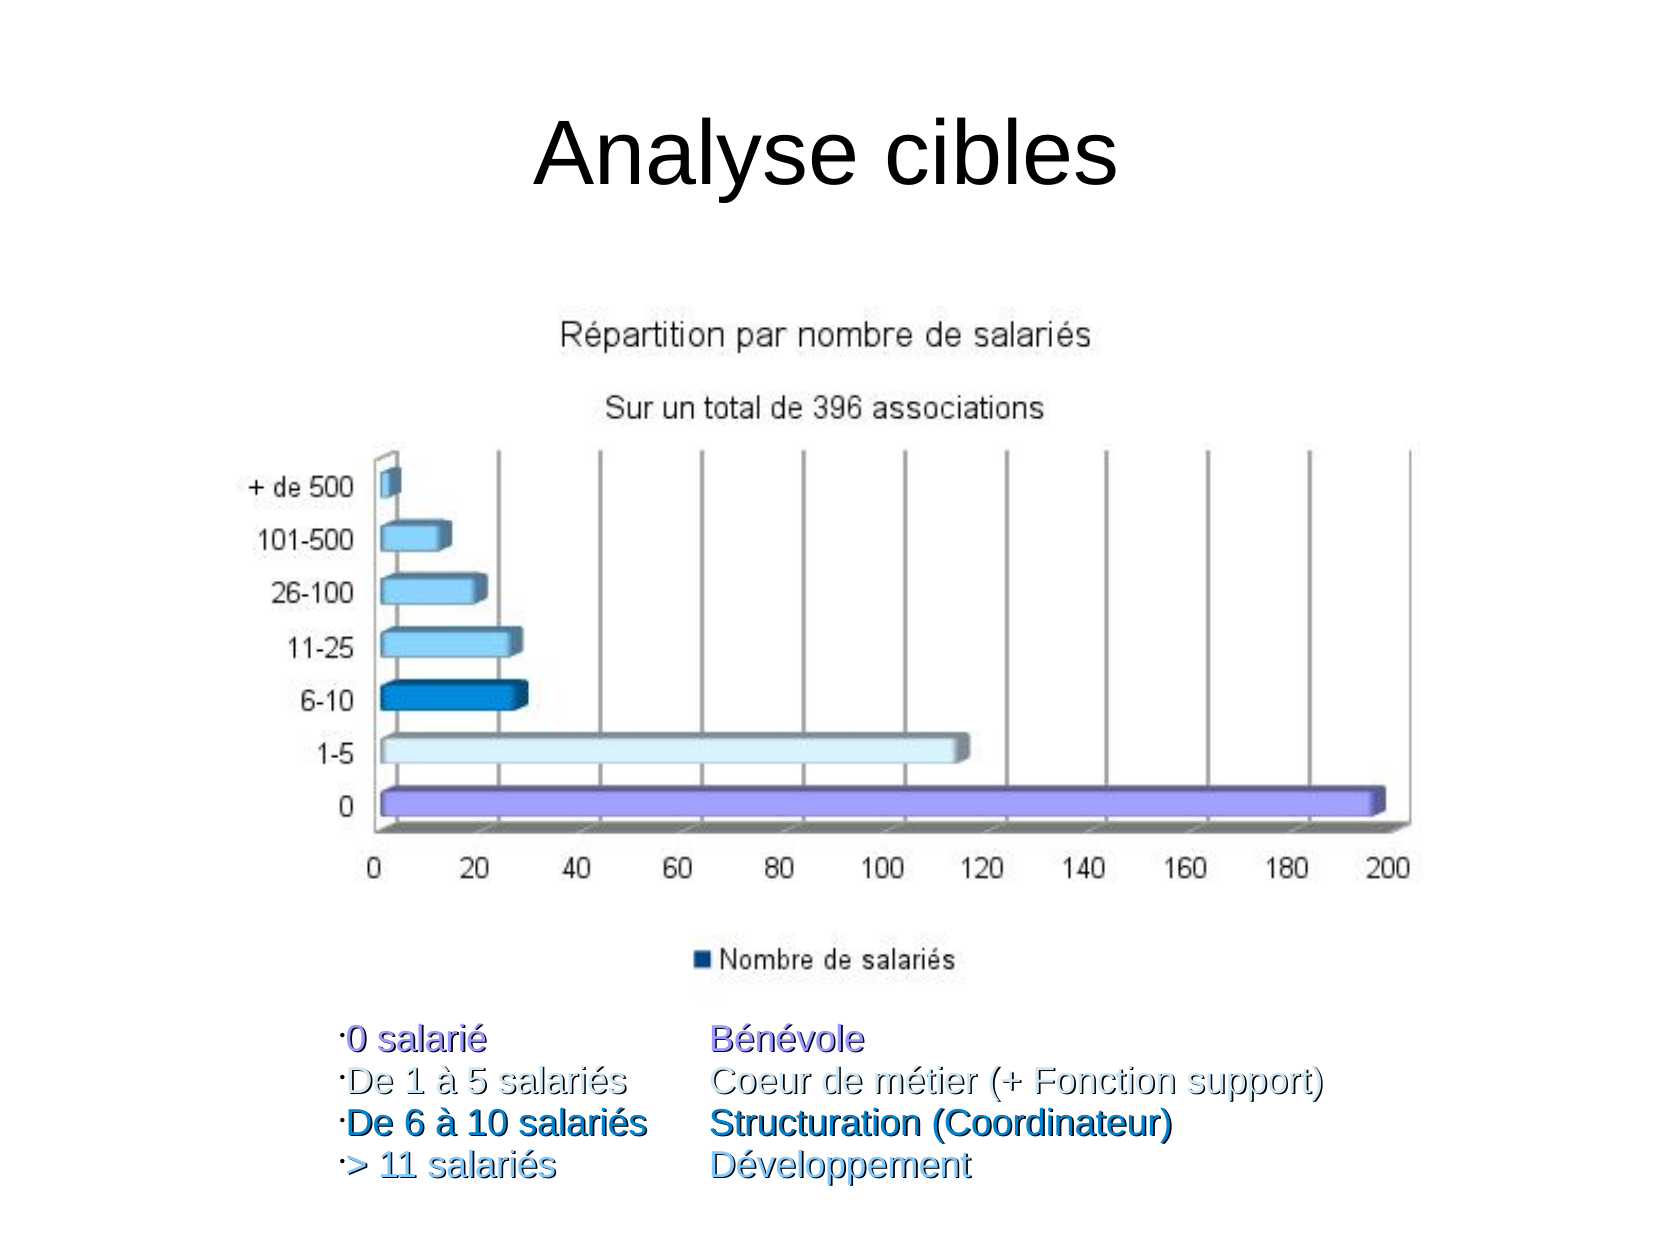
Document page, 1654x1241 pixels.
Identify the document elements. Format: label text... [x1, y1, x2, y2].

text_box 0 salarié Bénévole De 1 à 5 salariés Coeur de métier (+ Fonction support) De 6 à 10 salariés Structuration (Coordinateur) > 11 salariés Développement [324, 1009, 1506, 1193]
picture [186, 290, 1467, 1010]
title Analyse cibles [82, 49, 1571, 257]
